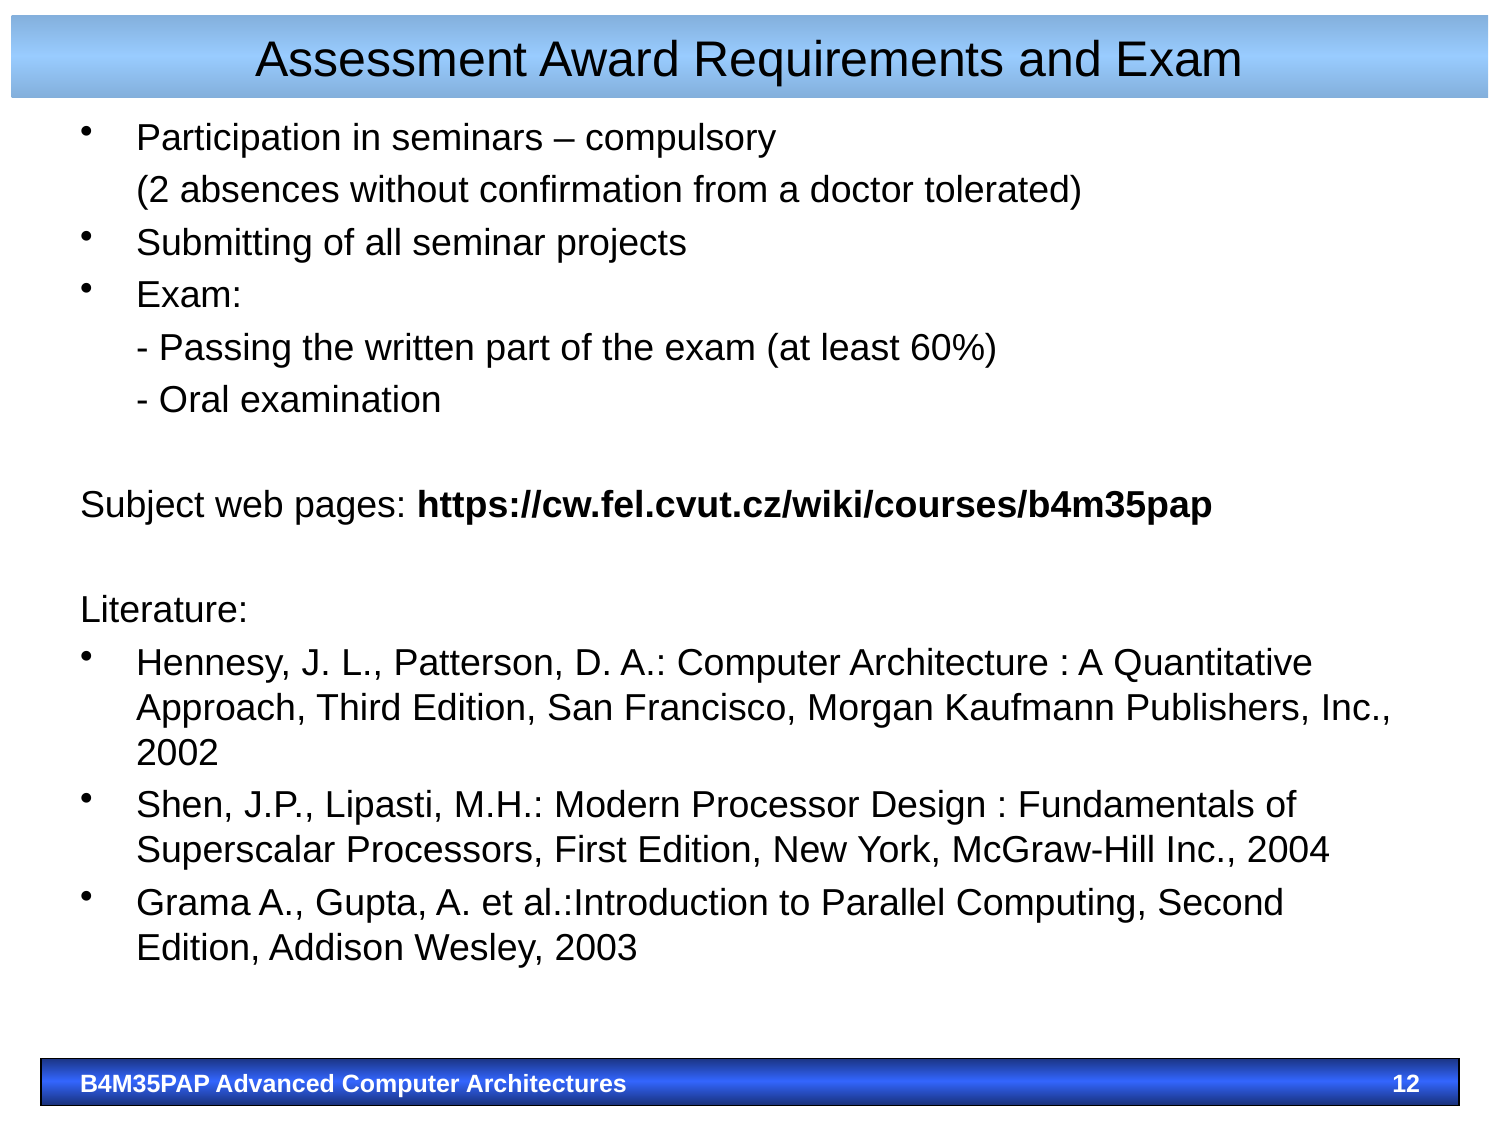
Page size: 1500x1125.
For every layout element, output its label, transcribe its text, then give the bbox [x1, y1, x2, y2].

title Assessment Award Requirements and Exam [11, 15, 1489, 98]
text_box Participation in seminars – compulsory (2 absences without confirmation from a doctor tolerated) Submitting of all seminar projects Exam: - Passing the written part of the exam (at least 60%) - Oral examination Subject web pages: https://cw.fel.cvut.cz/wiki/courses/b4m35pap Literature: Hennesy, J. L., Patterson, D. A.: Computer Architecture : A Quantitative Approach, Third Edition, San Francisco, Morgan Kaufmann Publishers, Inc., 2002 Shen, J.P., Lipasti, M.H.: Modern Processor Design : Fundamentals of Superscalar Processors, First Edition, New York, McGraw-Hill Inc., 2004 Grama A., Gupta, A. et al.:Introduction to Parallel Computing, Second Edition, Addison Wesley, 2003 [64, 105, 1436, 1043]
